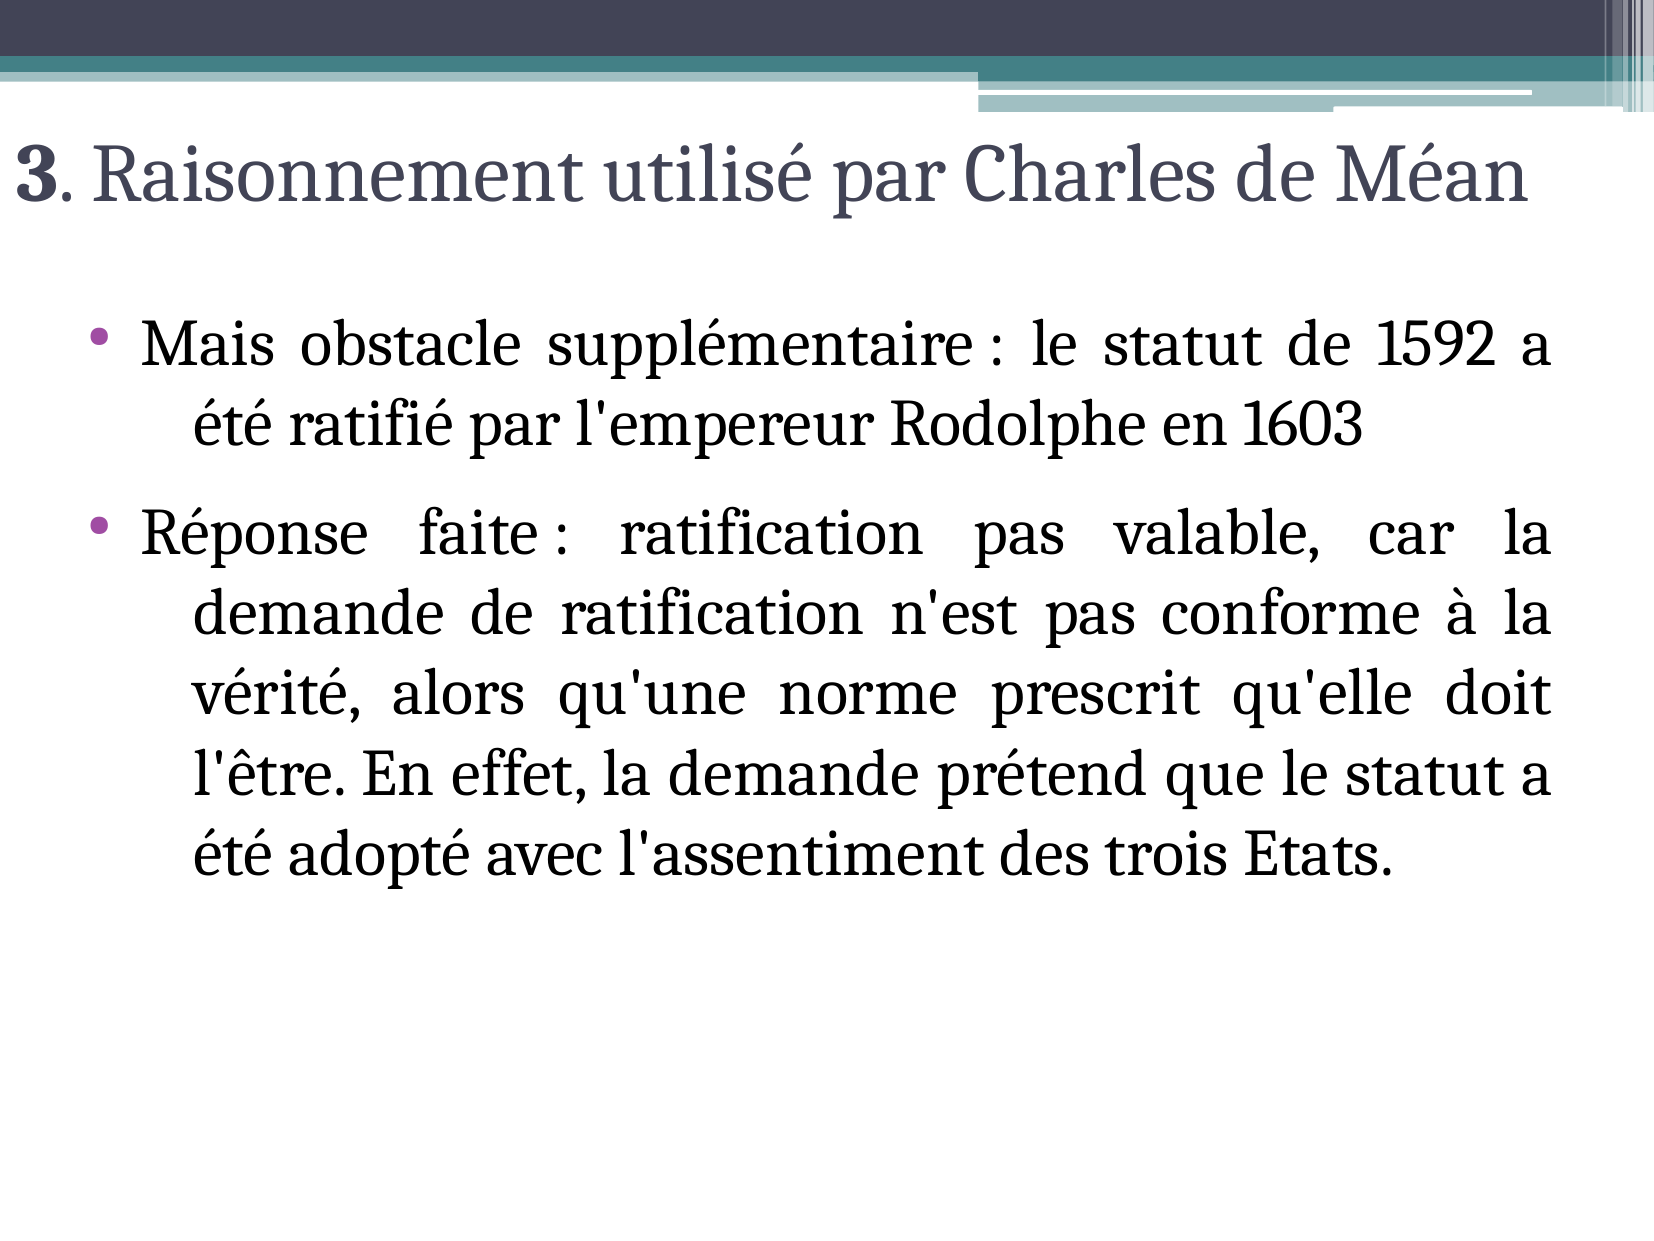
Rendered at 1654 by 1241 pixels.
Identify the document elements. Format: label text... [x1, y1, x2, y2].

list Mais obstacle supplémentaire : le statut de 1592 a été ratifié par l'empereur Rodolphe en 1603 Réponse faite : ratification pas valable, car la demande de ratification n'est pas conforme à la vérité, alors qu'une norme prescrit qu'elle doit l'être. En effet, la demande prétend que le statut a été adopté avec l'assentiment des trois Etats. [35, 290, 1571, 1010]
title 3. Raisonnement utilisé par Charles de Méan [0, 64, 1619, 272]
